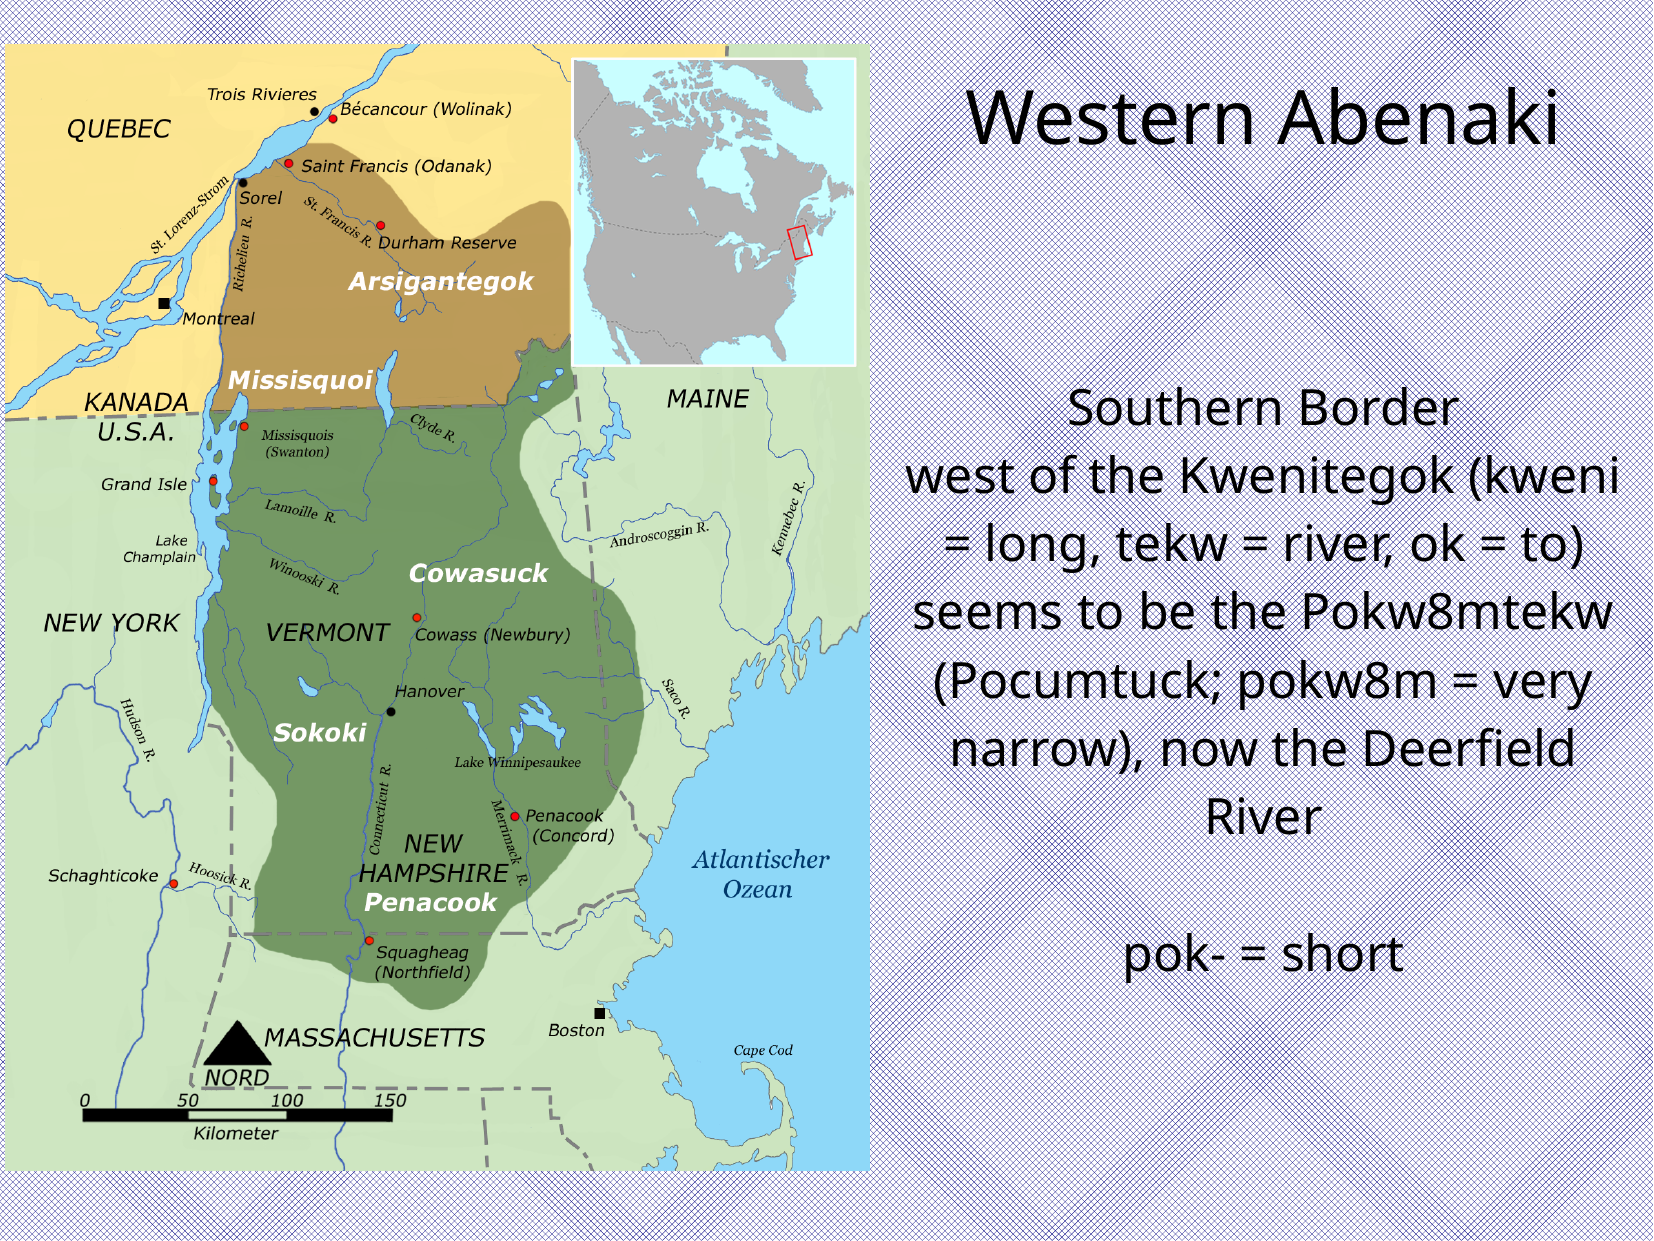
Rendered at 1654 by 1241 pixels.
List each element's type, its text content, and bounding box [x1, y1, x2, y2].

picture [5, 44, 870, 1171]
title Western Abenaki Southern Border west of the Kwenitegok (kweni = long, tekw = river, ok = to) seems to be the Pokw8mtekw (Pocumtuck; pokw8m = very narrow), now the Deerfield River pok- = short [903, 31, 1624, 1088]
